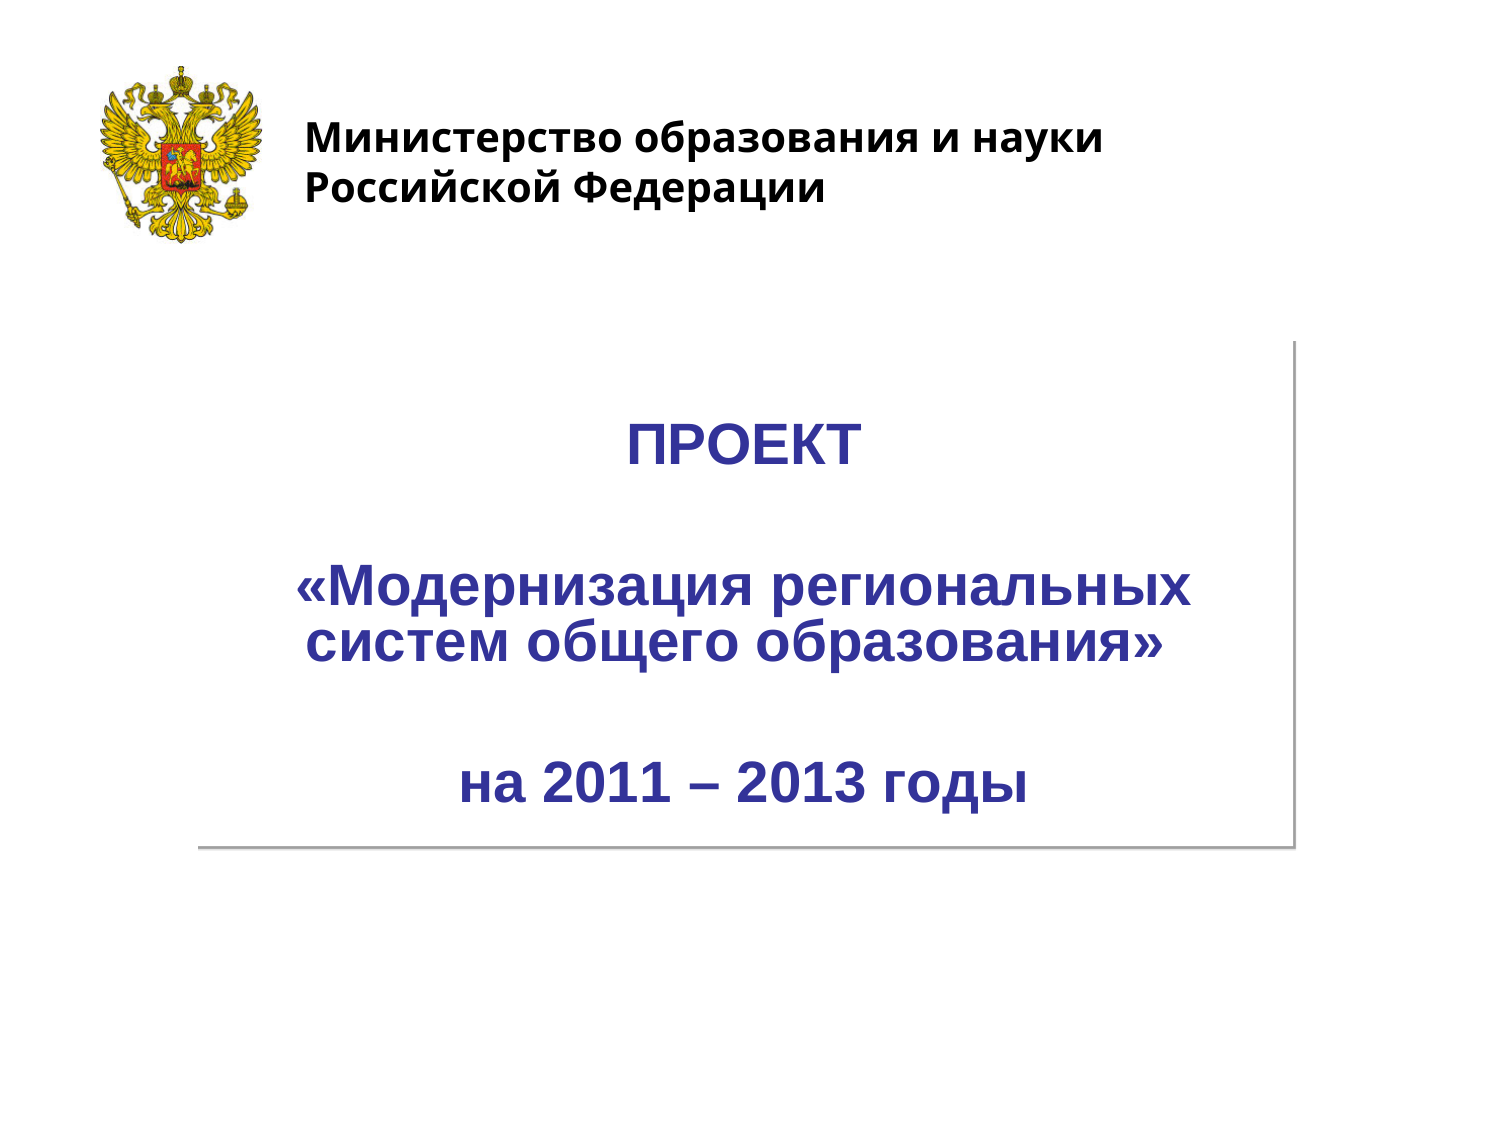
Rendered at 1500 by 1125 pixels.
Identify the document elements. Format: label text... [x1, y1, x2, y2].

picture [100, 66, 264, 244]
text_box ПРОЕКТ «Модернизация региональных систем общего образования» на 2011 – 2013 годы [194, 337, 1294, 847]
text_box Министерство образования и науки Российской Федерации [289, 102, 1187, 219]
